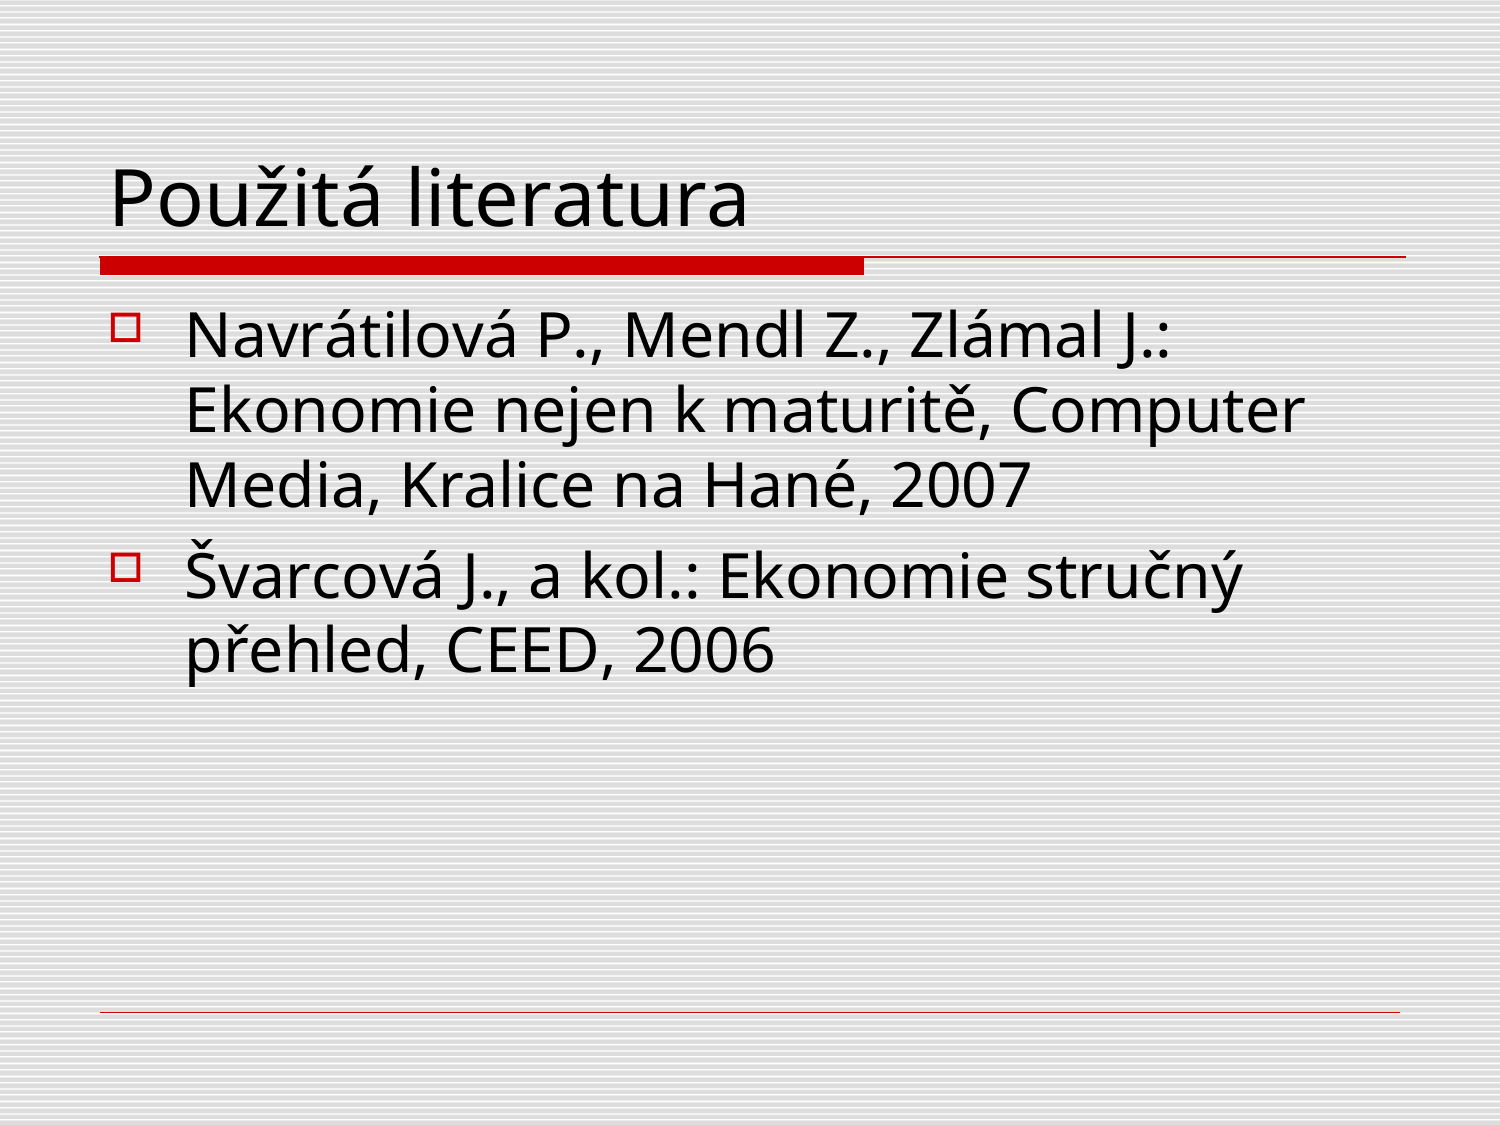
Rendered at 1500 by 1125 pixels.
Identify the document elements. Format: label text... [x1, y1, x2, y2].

picture [0, 0, 1500, 1125]
title Použitá literatura [94, 49, 1407, 250]
list Navrátilová P., Mendl Z., Zlámal J.: Ekonomie nejen k maturitě, Computer Media, Kralice na Hané, 2007 Švarcová J., a kol.: Ekonomie stručný přehled, CEED, 2006 [92, 287, 1406, 988]
